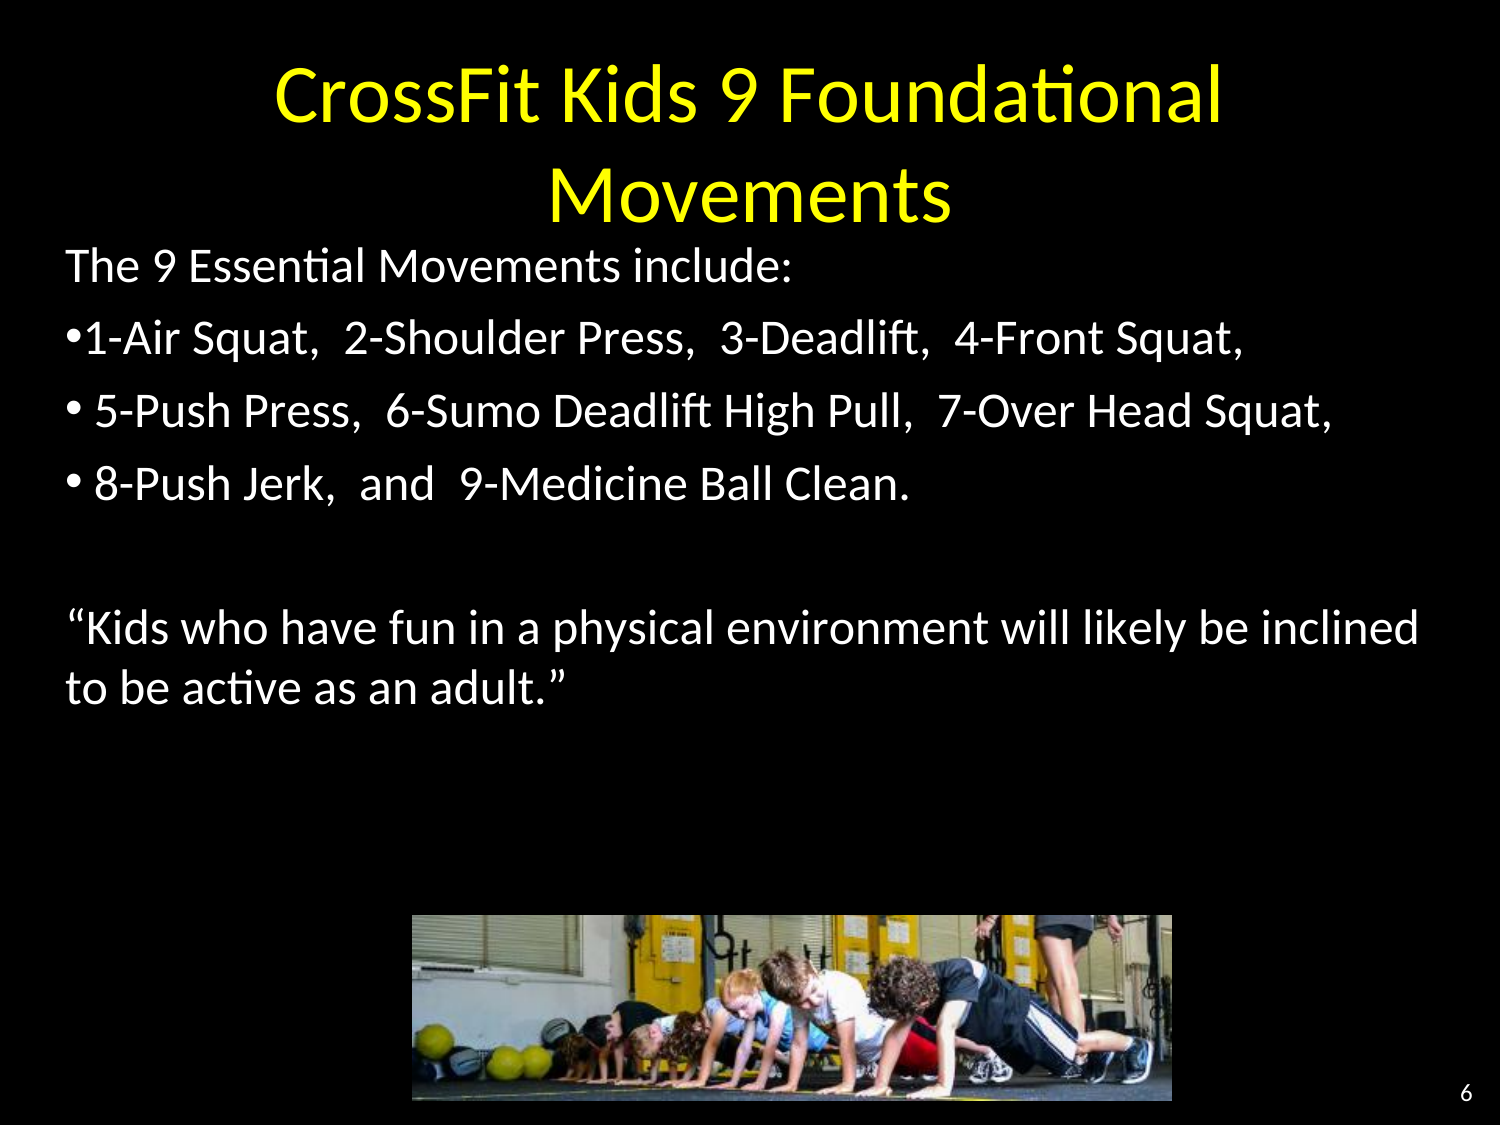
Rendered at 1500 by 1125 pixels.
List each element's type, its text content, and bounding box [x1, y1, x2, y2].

list The 9 Essential Movements include: 1-Air Squat, 2-Shoulder Press, 3-Deadlift, 4-Front Squat, 5-Push Press, 6-Sumo Deadlift High Pull, 7-Over Head Squat, 8-Push Jerk, and 9-Medicine Ball Clean. “Kids who have fun in a physical environment will likely be inclined to be active as an adult.” [50, 224, 1450, 1063]
title CrossFit Kids 9 Foundational Movements [75, 45, 1426, 224]
text_box <number> [1137, 1061, 1488, 1122]
picture [412, 915, 1172, 1102]
